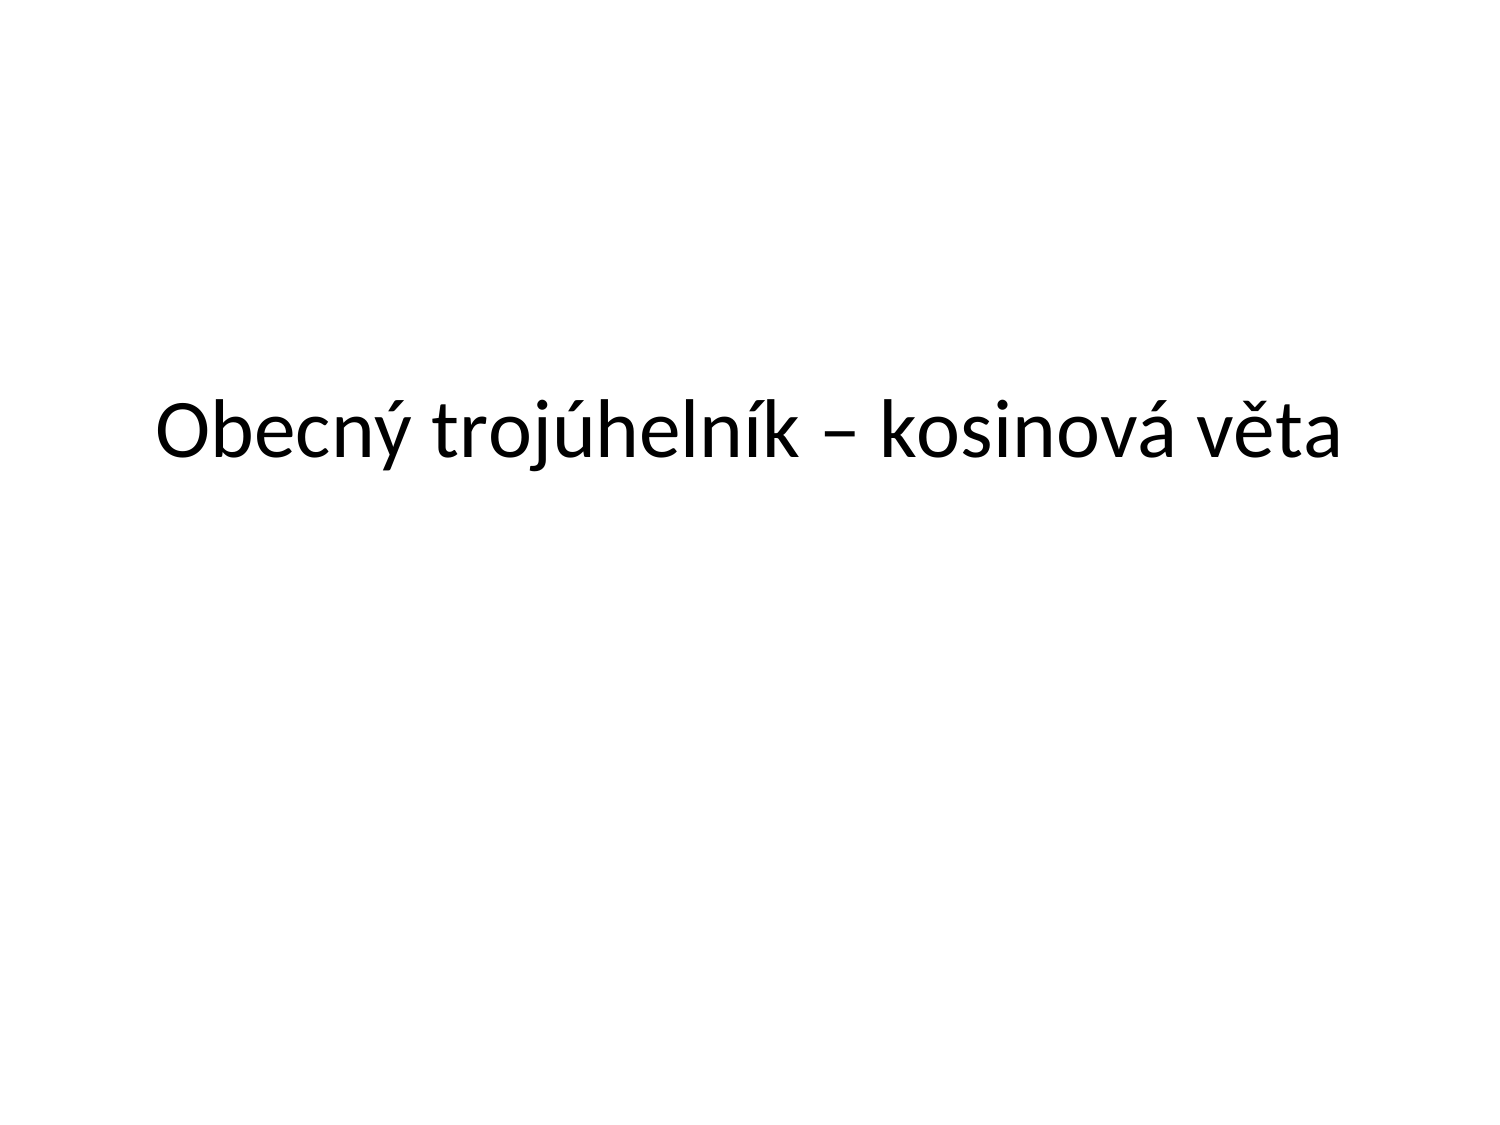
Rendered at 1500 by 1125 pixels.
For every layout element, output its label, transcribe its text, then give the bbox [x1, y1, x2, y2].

title Obecný trojúhelník – kosinová věta [112, 267, 1388, 681]
